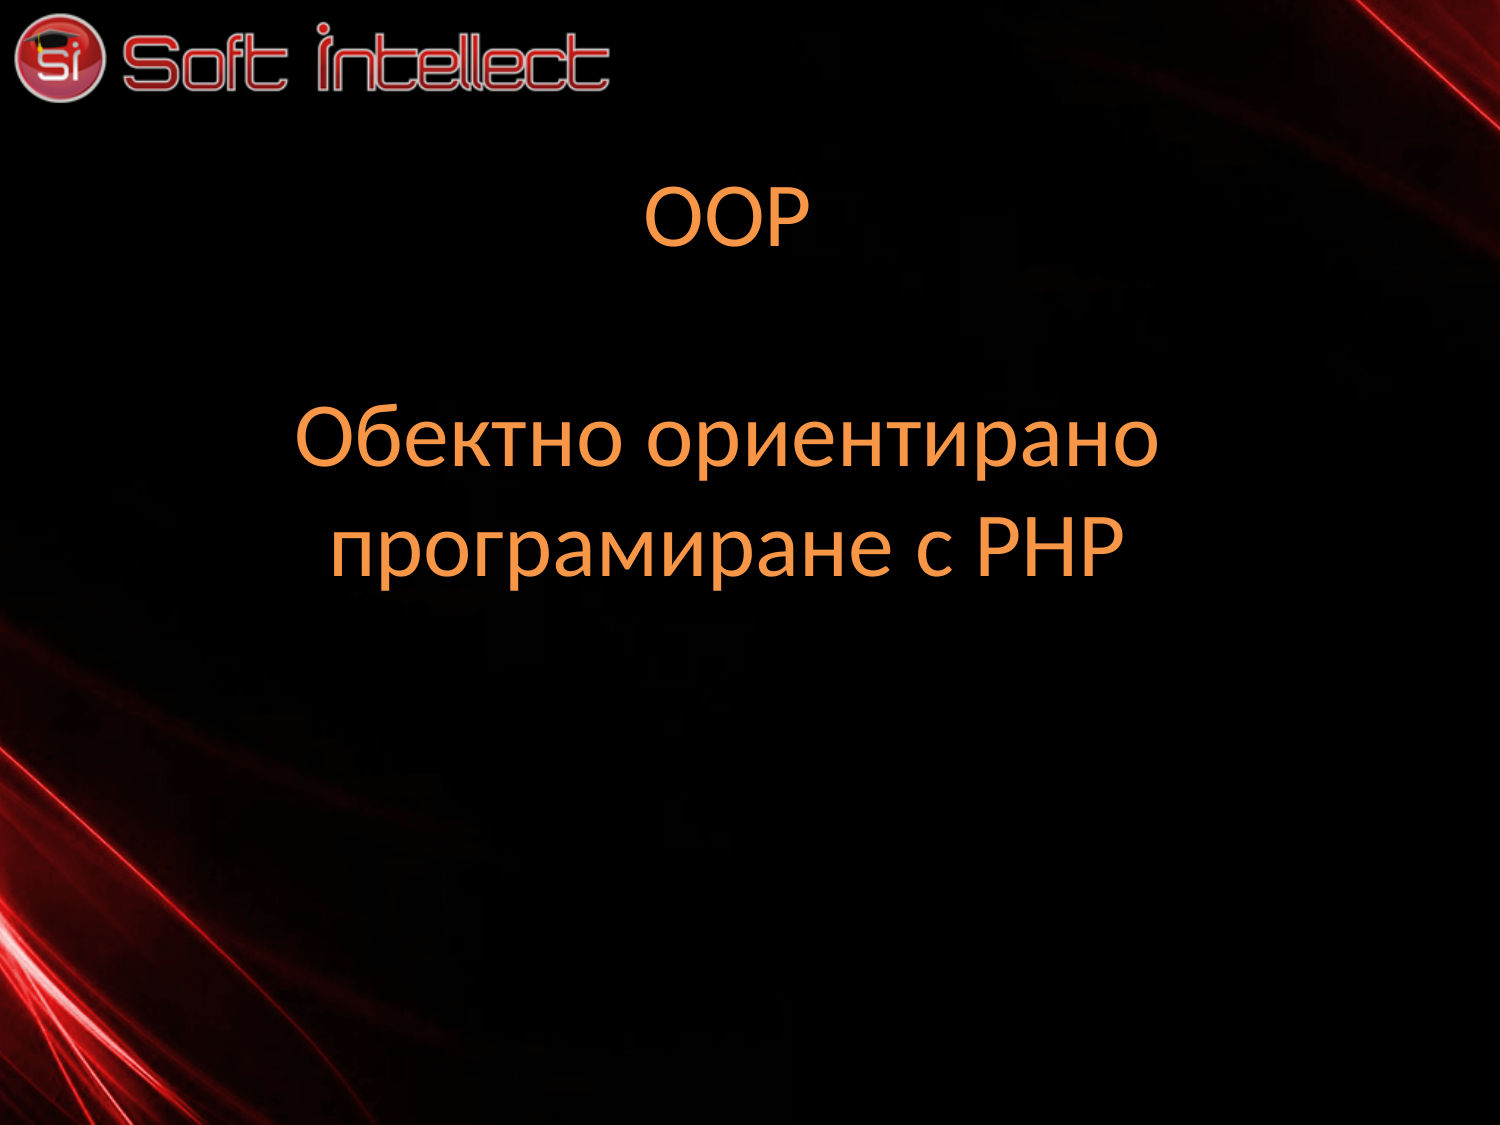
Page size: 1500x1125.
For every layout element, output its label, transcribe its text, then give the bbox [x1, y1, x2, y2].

text_box OOP Обектно ориентирано програмиране с PHP [90, 254, 1365, 496]
picture [0, 0, 1500, 1125]
